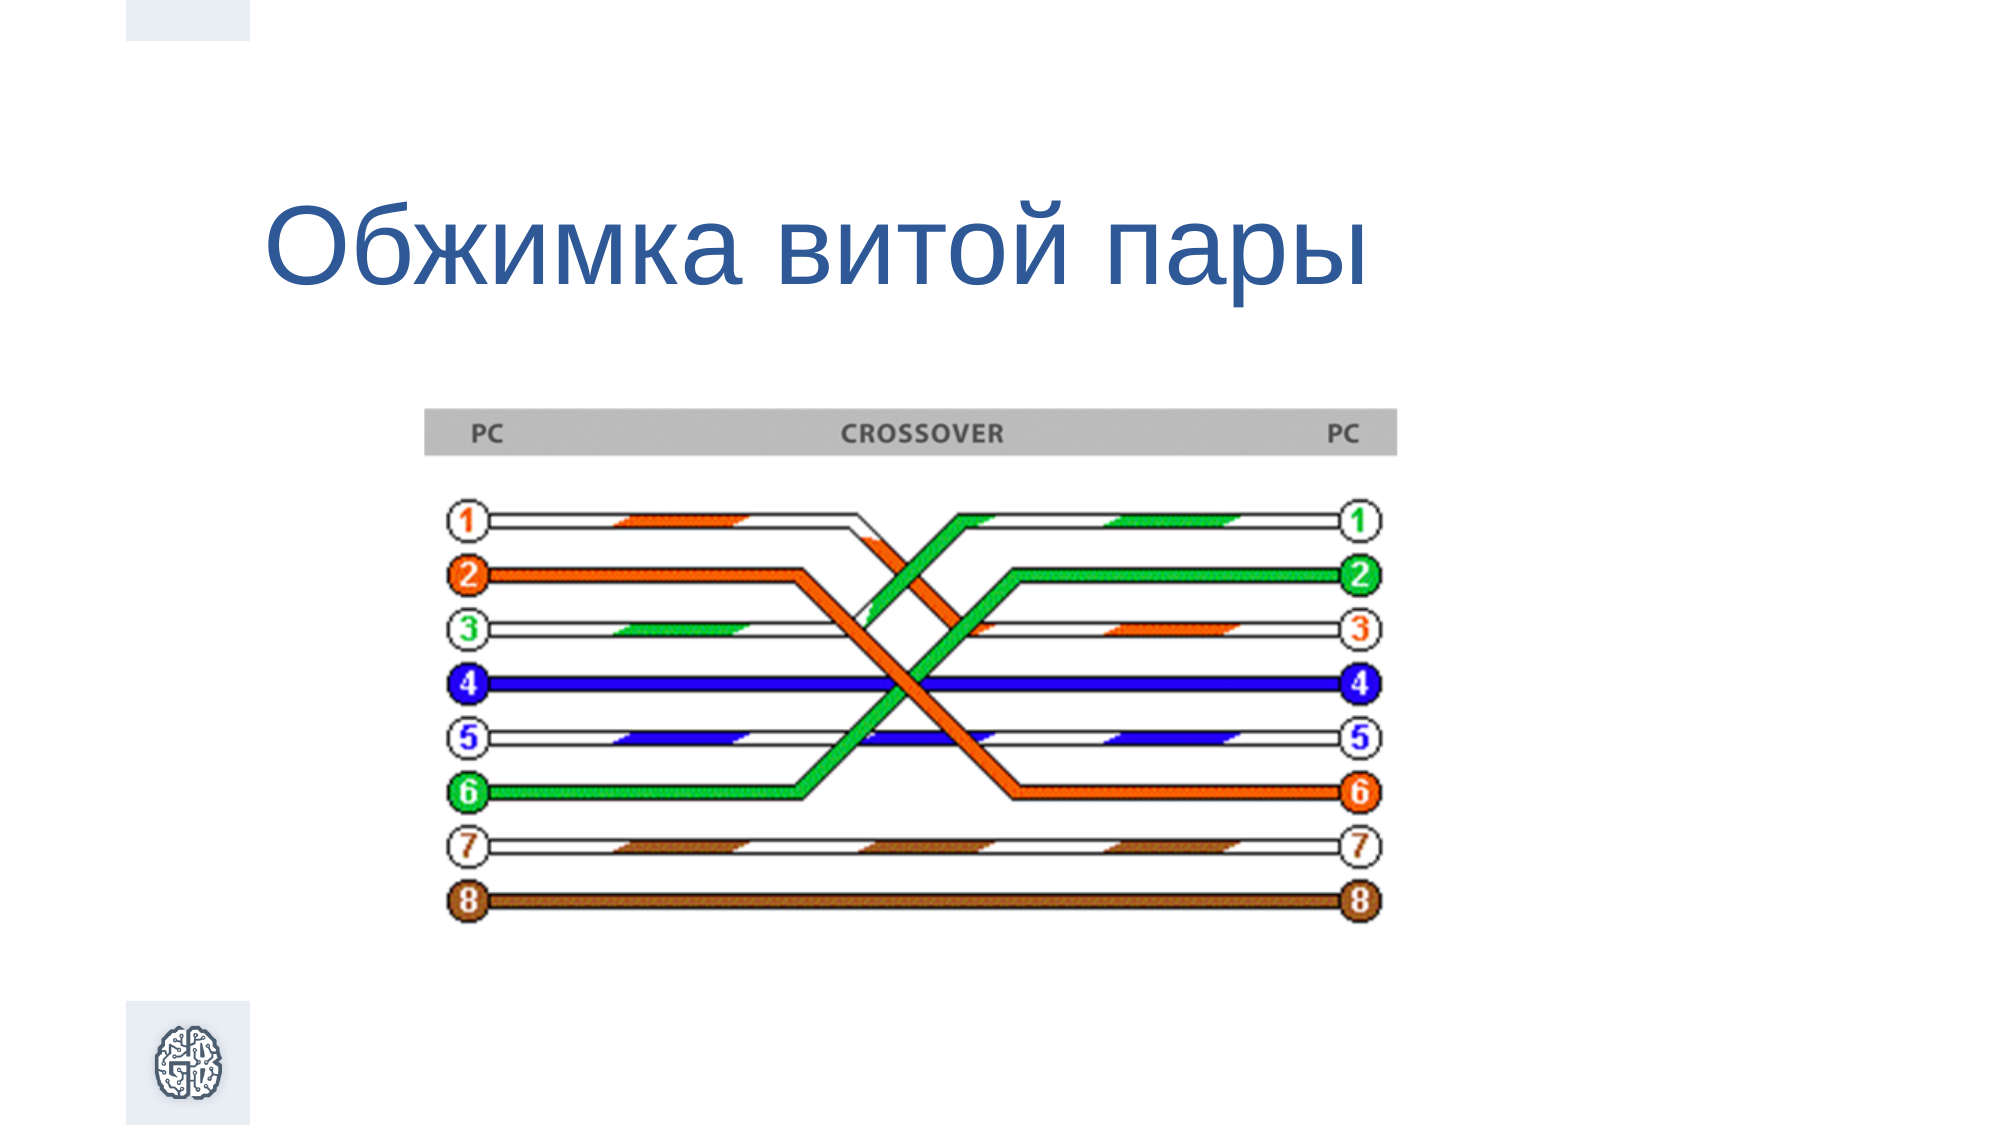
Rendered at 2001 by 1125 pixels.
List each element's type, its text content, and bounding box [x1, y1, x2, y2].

picture [423, 407, 1399, 941]
title Обжимка витой пары [248, 124, 1752, 372]
picture [144, 1016, 232, 1110]
